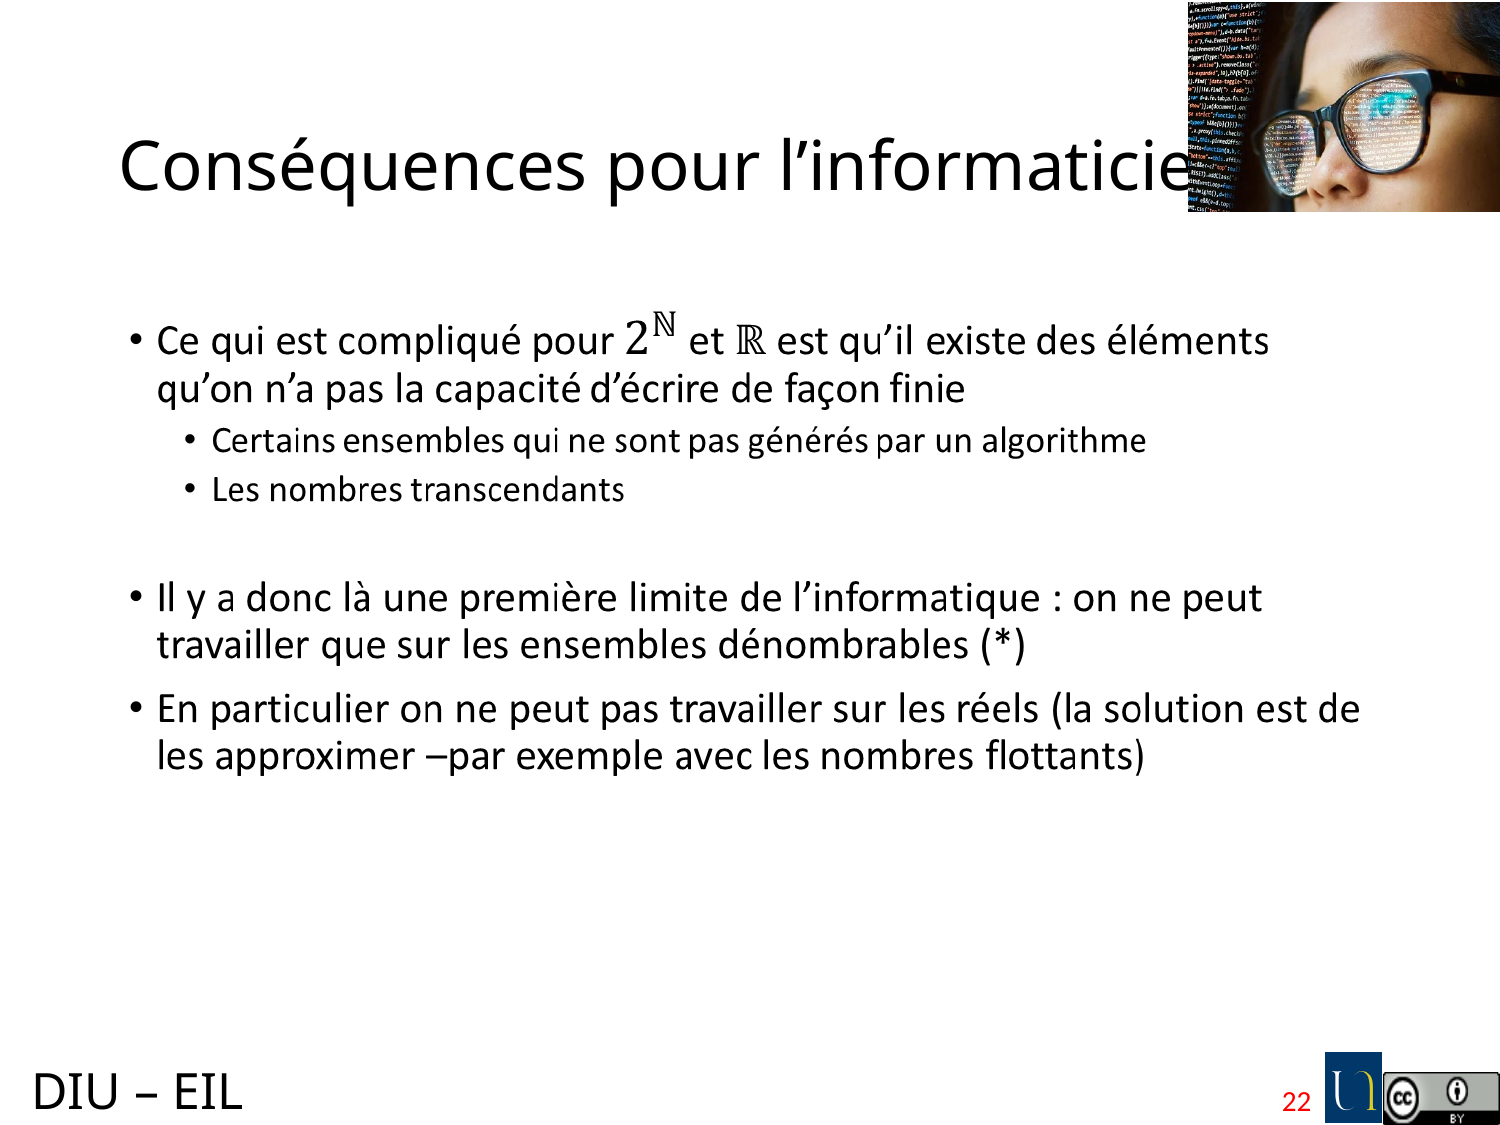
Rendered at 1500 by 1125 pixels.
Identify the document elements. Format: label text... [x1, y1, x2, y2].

list [103, 299, 1397, 1014]
picture [1325, 1052, 1382, 1123]
picture [1383, 1072, 1500, 1125]
slide_number <numéro> [1240, 1070, 1327, 1125]
picture [1188, 2, 1500, 212]
title Conséquences pour l’informaticien(ne) [103, 59, 1397, 278]
